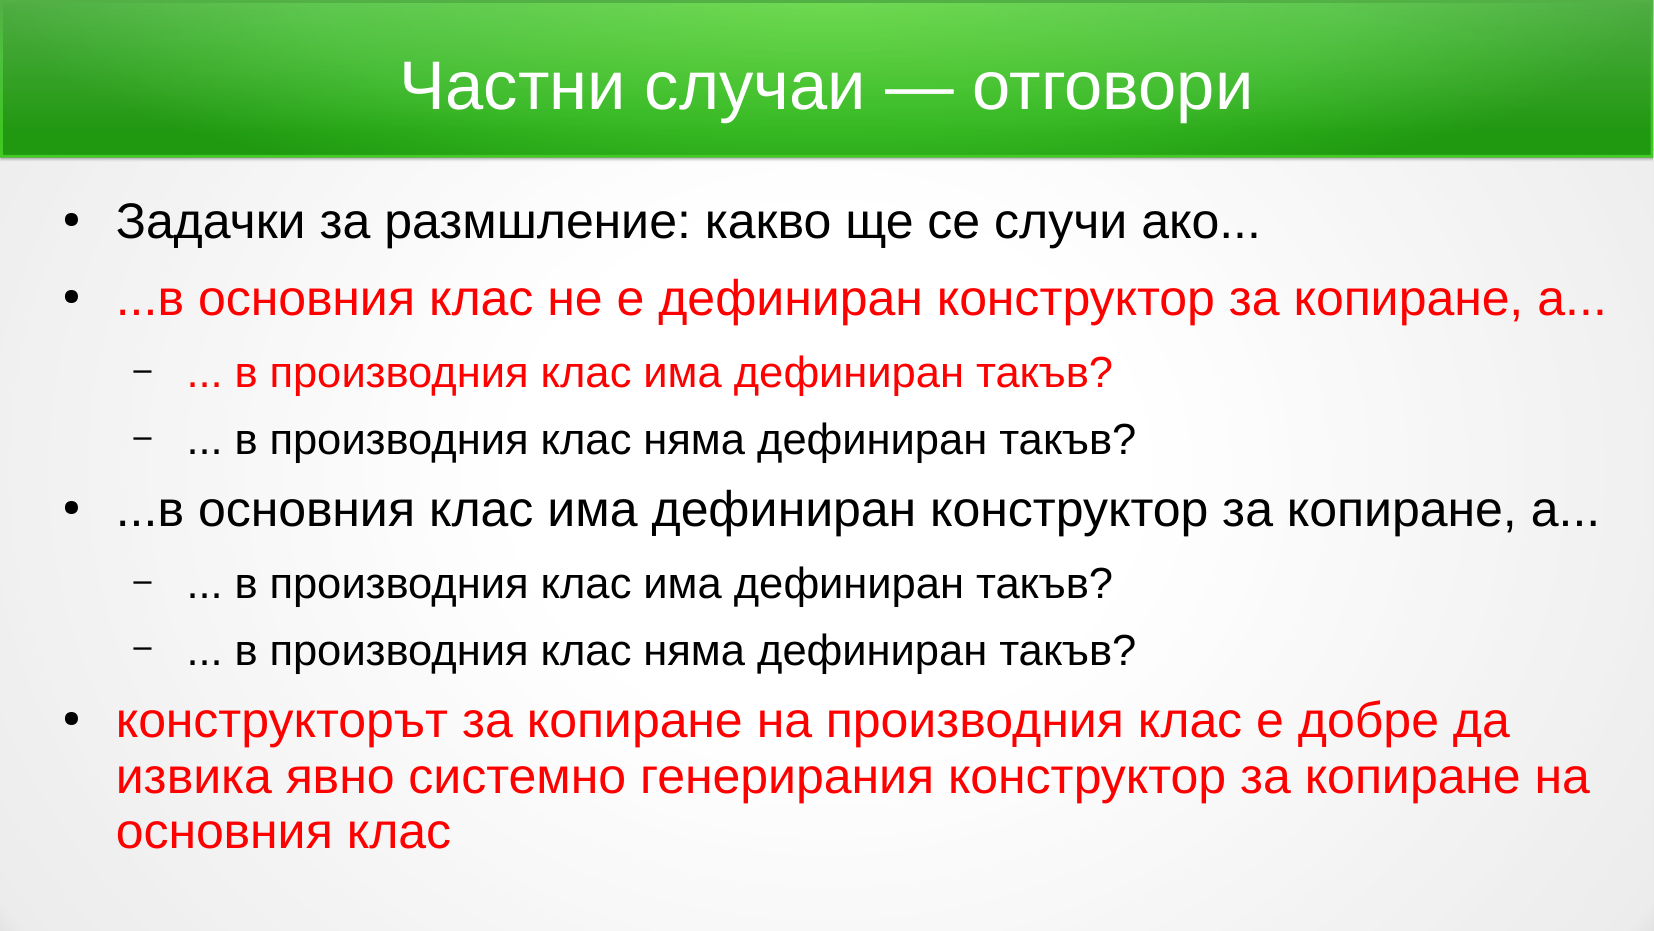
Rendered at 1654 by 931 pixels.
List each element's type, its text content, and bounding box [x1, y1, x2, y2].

title Частни случаи — отговори [82, 37, 1571, 135]
list Задачки за размшление: какво ще се случи ако... ...в основния клас не е дефиниран конструктор за копиране, а... ... в производния клас има дефиниран такъв? ... в производния клас няма дефиниран такъв? ...в основния клас има дефиниран конструктор за копиране, а... ... в производния клас има дефиниран такъв? ... в производния клас няма дефиниран такъв? конструкторът за копиране на производния клас е добре да извика явно системно генерирания конструктор за копиране на основния клас [44, 192, 1619, 898]
